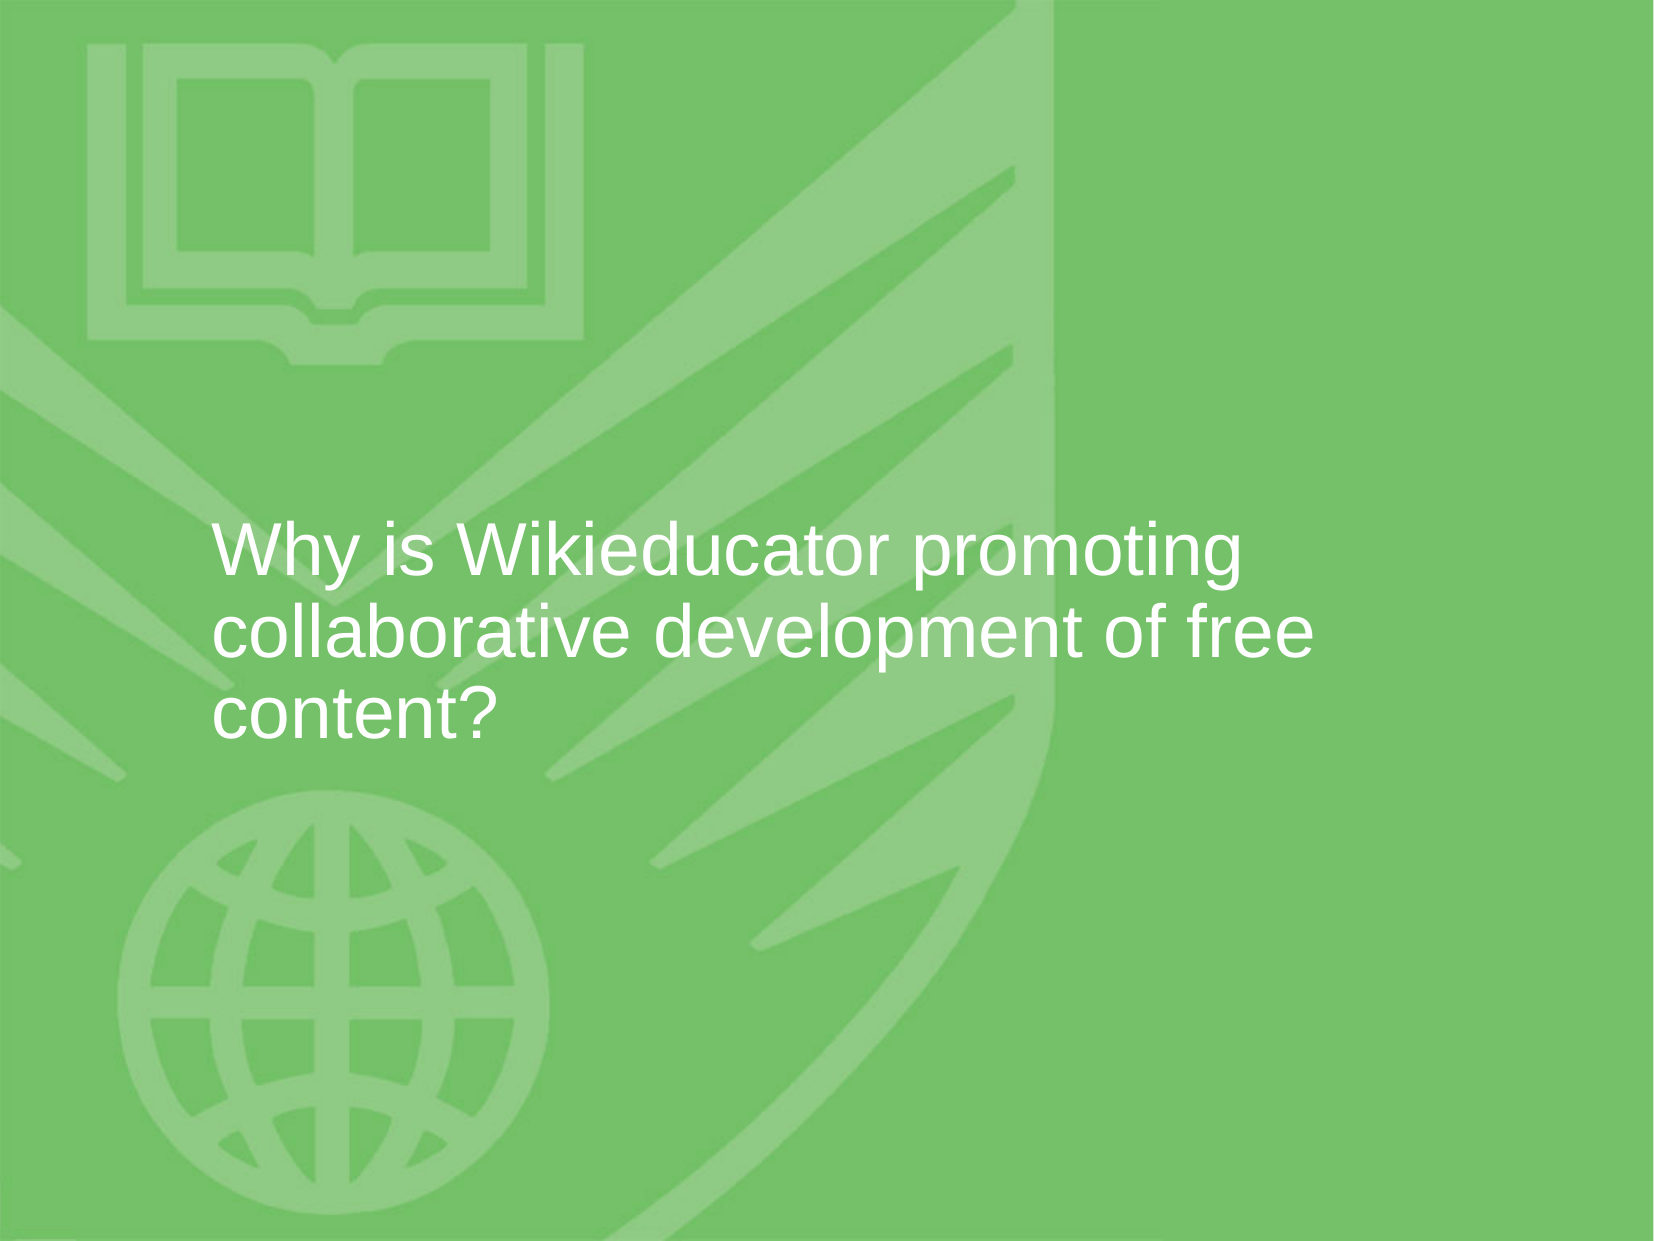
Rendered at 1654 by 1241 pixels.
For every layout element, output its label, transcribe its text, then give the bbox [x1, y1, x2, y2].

text_box Why is Wikieducator promoting collaborative development of free content? [196, 503, 1543, 1061]
picture [0, 0, 1654, 1241]
